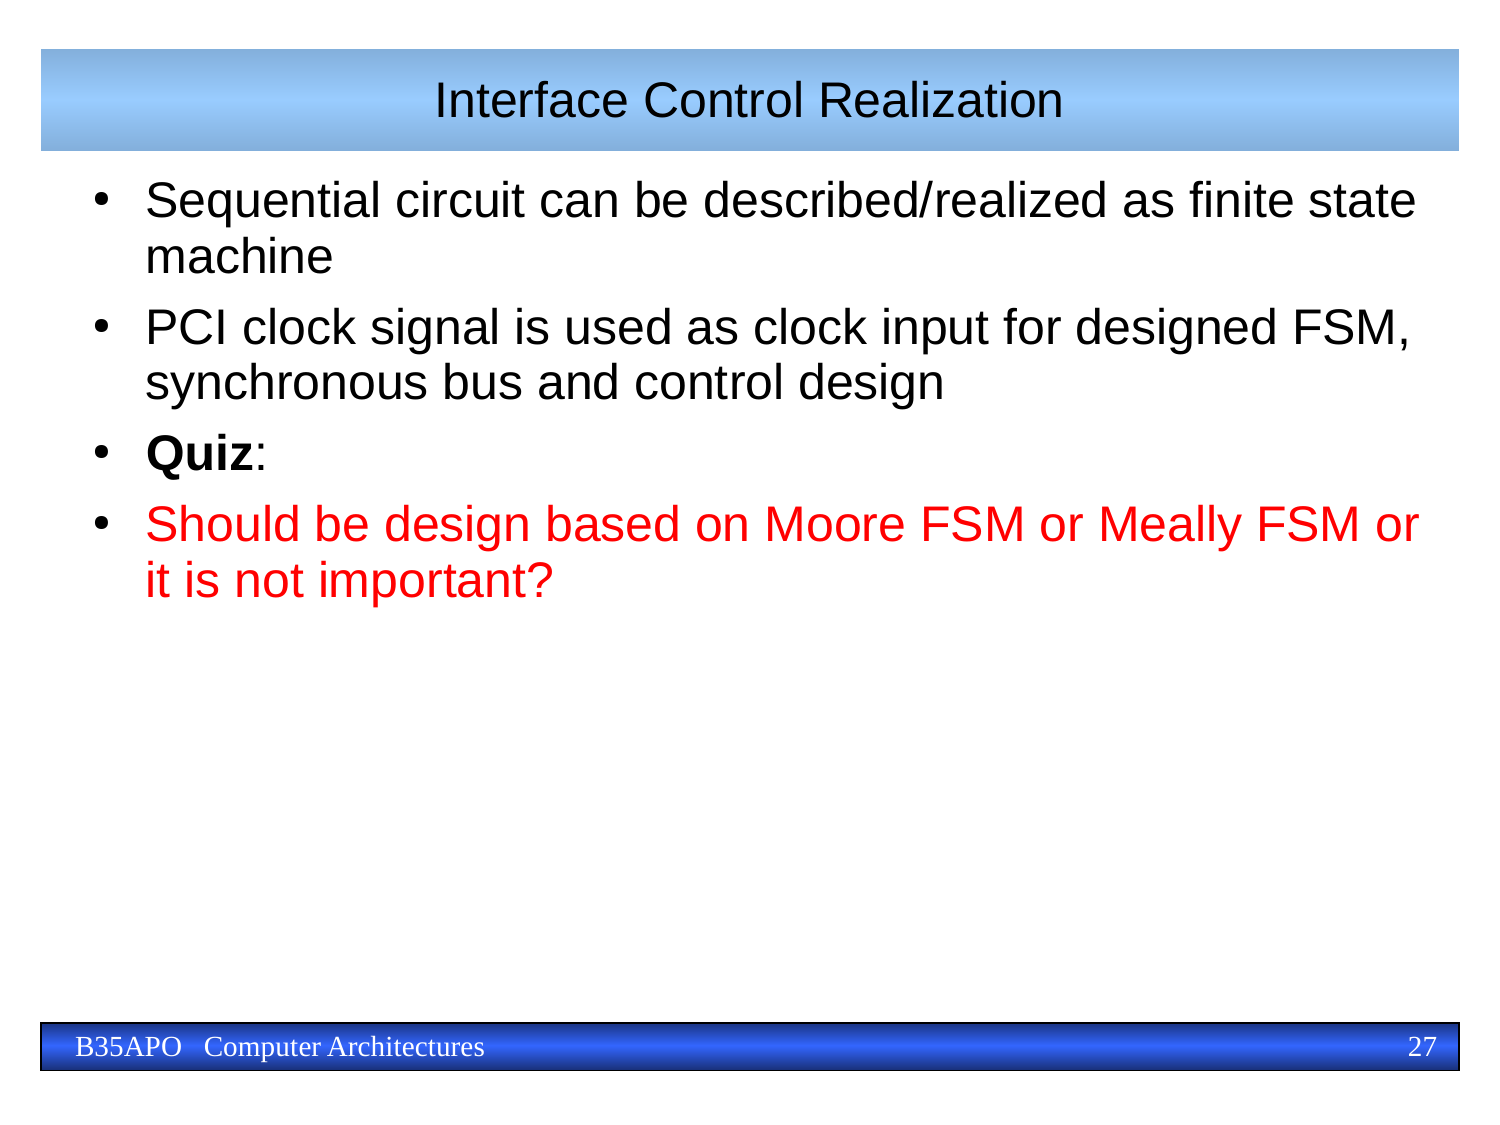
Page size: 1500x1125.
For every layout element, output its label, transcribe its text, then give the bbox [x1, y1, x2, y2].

list Sequential circuit can be described/realized as finite state machine PCI clock signal is used as clock input for designed FSM, synchronous bus and control design Quiz: Should be design based on Moore FSM or Meally FSM or it is not important? [75, 172, 1426, 916]
title Interface Control Realization [41, 49, 1459, 151]
